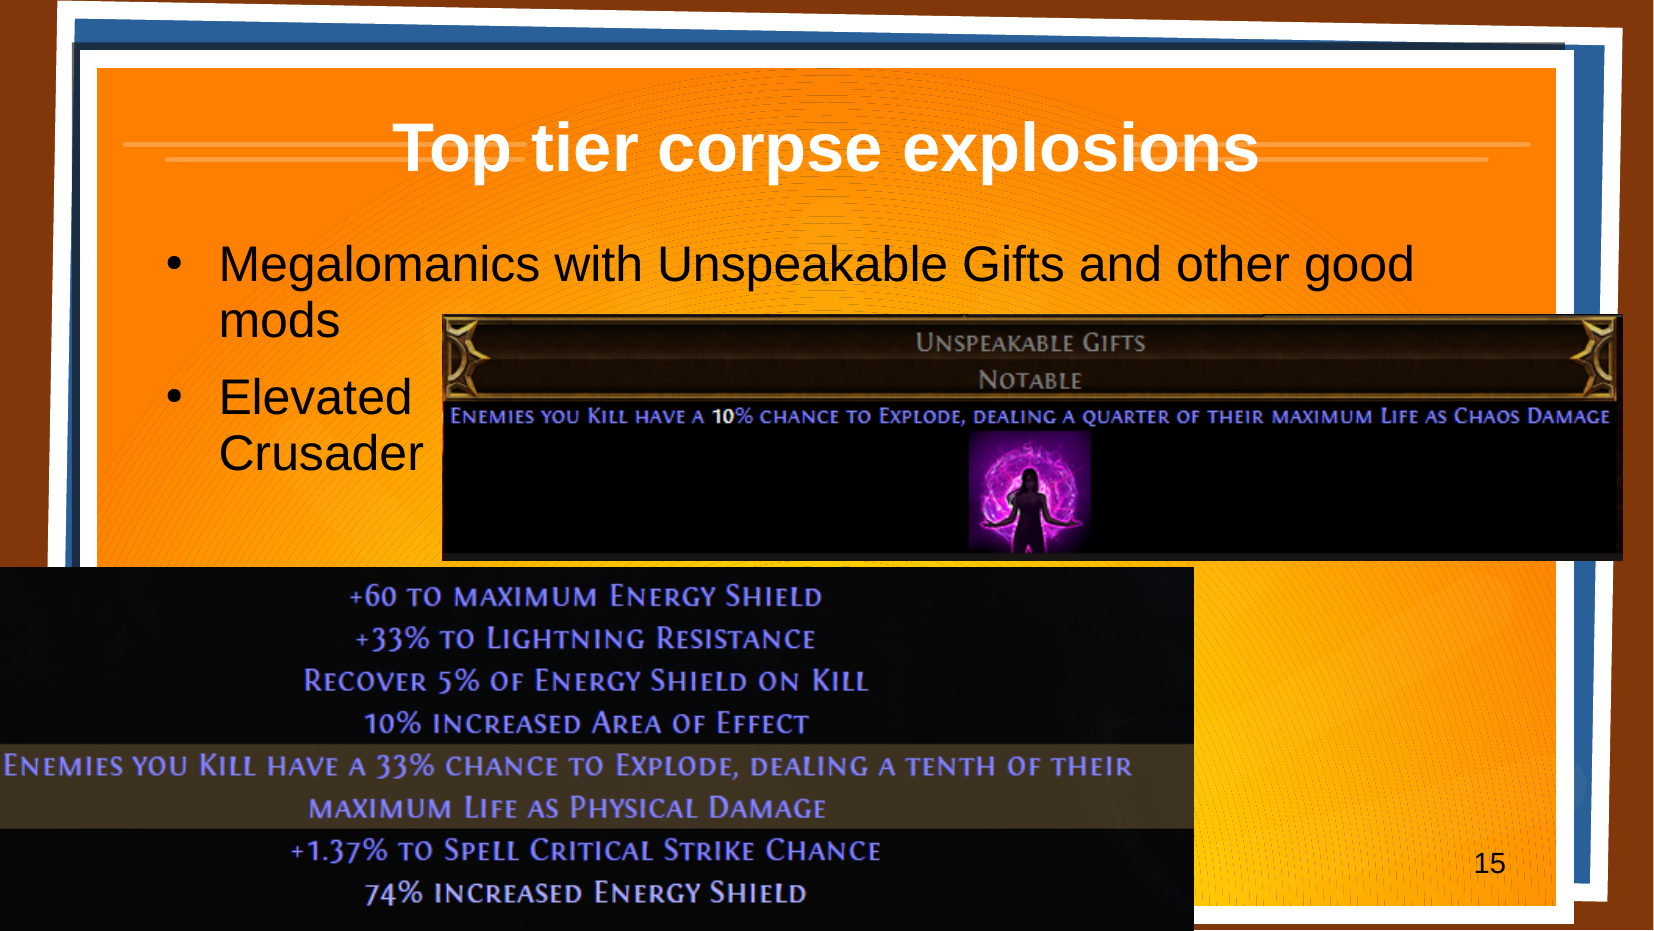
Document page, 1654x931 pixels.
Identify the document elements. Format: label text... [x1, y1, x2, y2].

picture [0, 567, 1194, 931]
picture [442, 314, 1623, 562]
title Top tier corpse explosions [147, 73, 1506, 222]
list Megalomanics with Unspeakable Gifts and other good mods Elevated Crusader [147, 236, 1506, 827]
